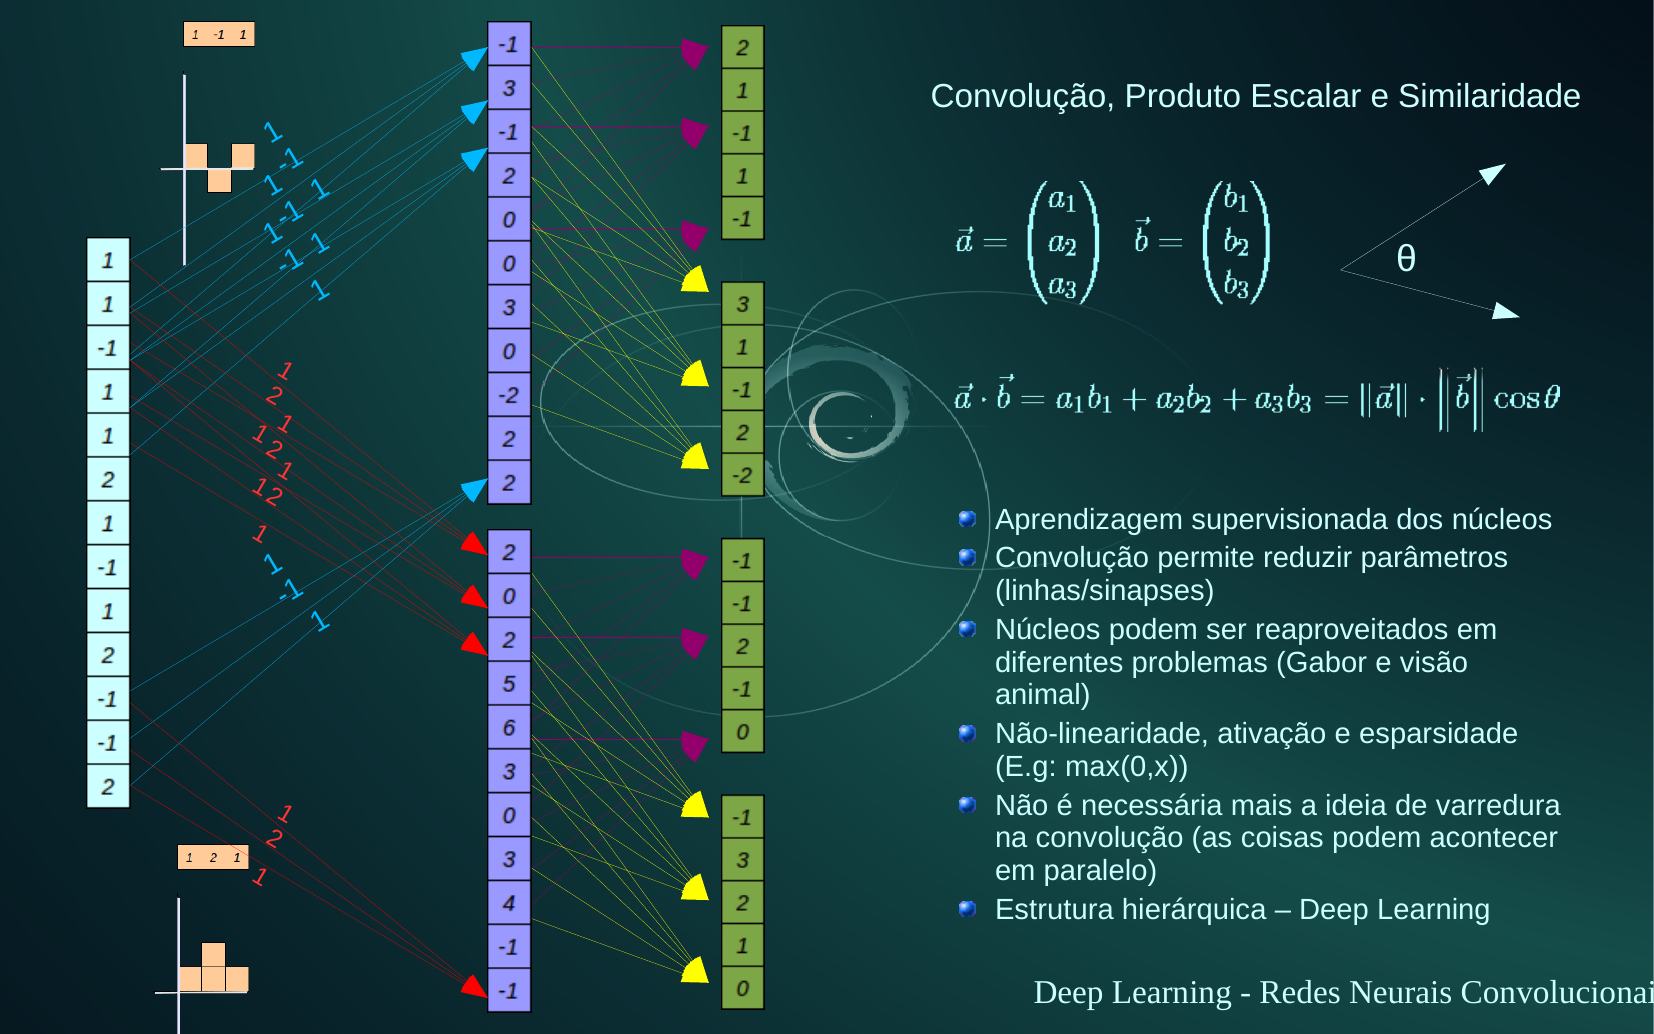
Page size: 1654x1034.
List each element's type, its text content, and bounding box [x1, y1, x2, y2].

picture [0, 0, 1654, 1034]
text_box Aprendizagem supervisionada dos núcleos Convolução permite reduzir parâmetros (linhas/sinapses) Núcleos podem ser reaproveitados em diferentes problemas (Gabor e visão animal) Não-linearidade, ativação e esparsidade (E.g: max(0,x)) Não é necessária mais a ideia de varredura na convolução (as coisas podem acontecer em paralelo) Estrutura hierárquica – Deep Learning [944, 495, 1583, 933]
